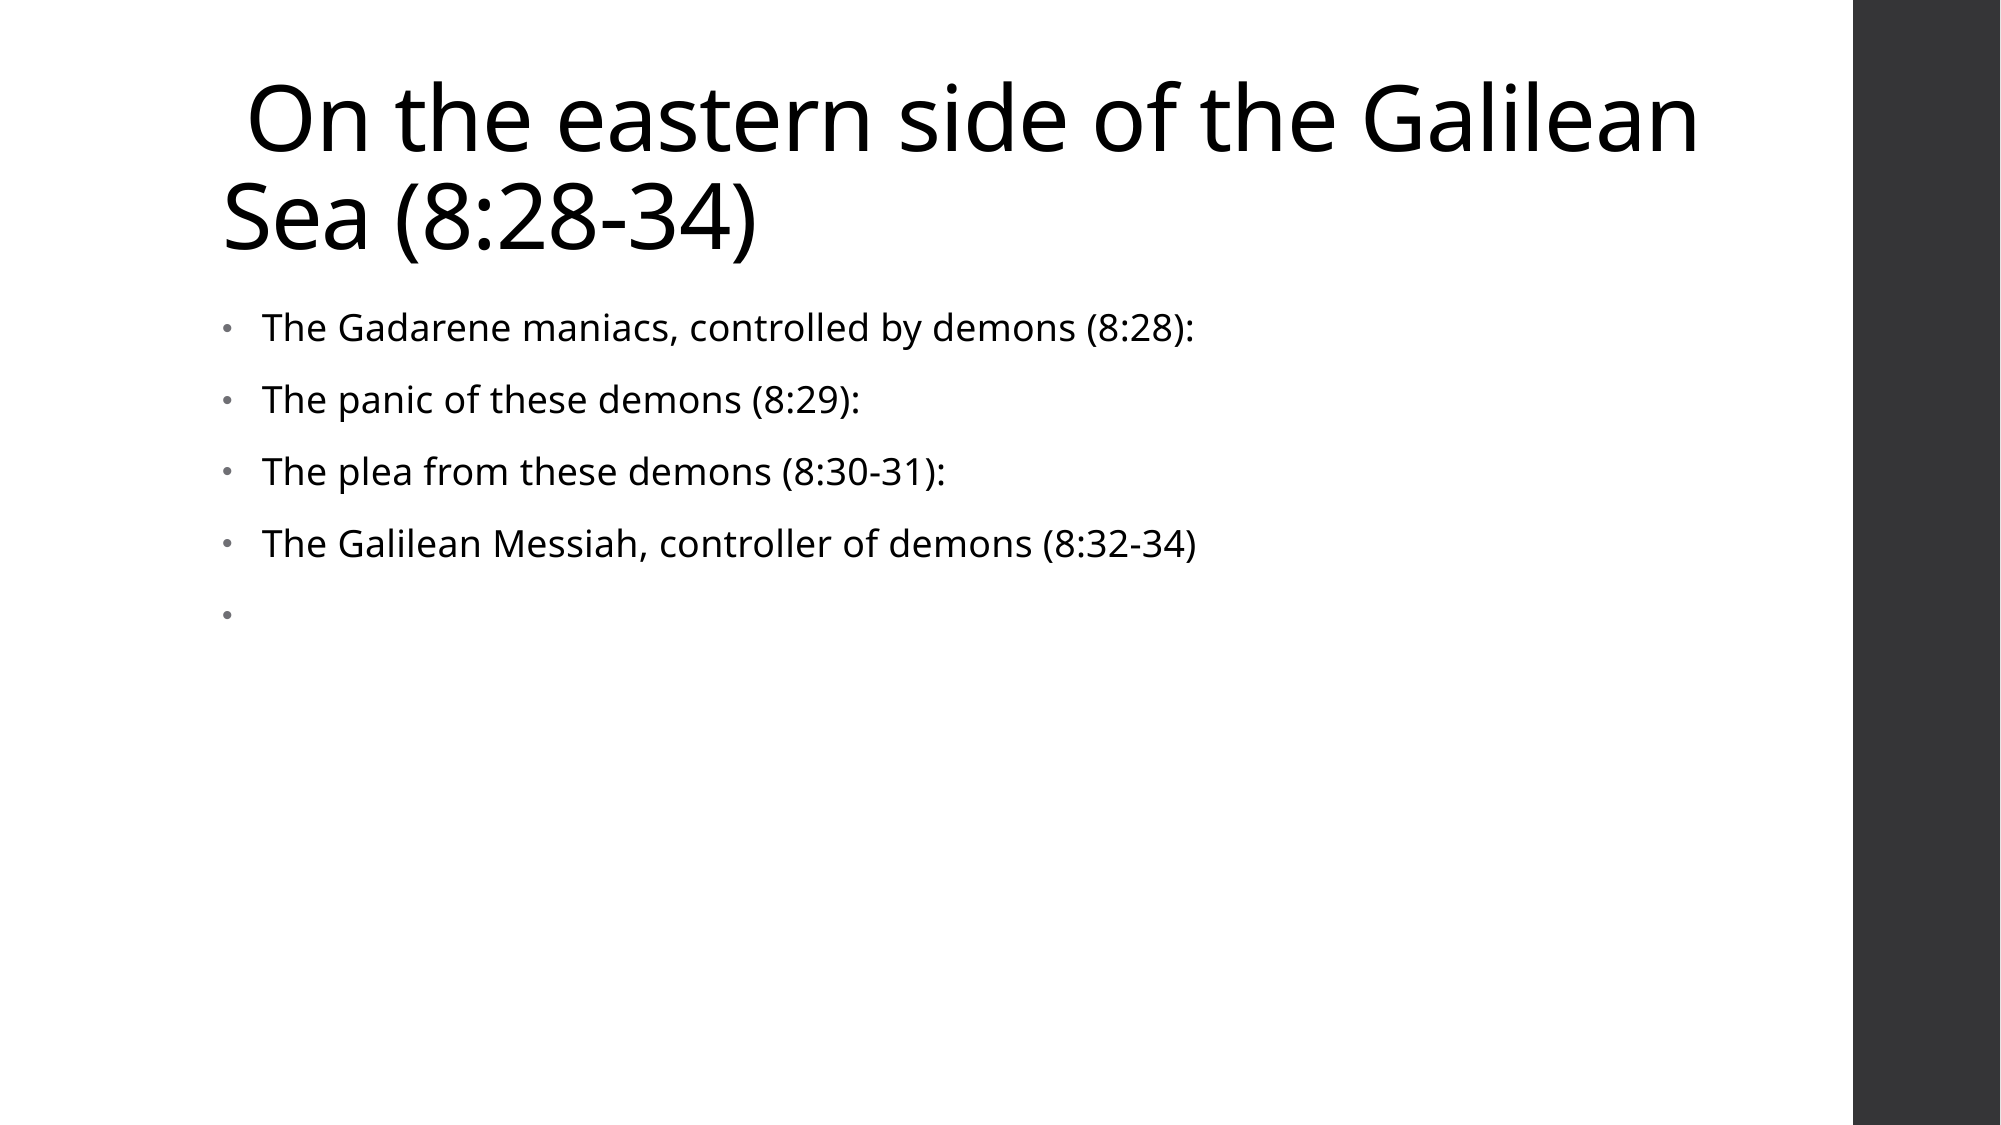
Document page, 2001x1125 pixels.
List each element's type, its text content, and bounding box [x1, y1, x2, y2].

title On the eastern side of the Galilean Sea (8:28-34) [206, 60, 1797, 278]
list The Gadarene maniacs, controlled by demons (8:28): The panic of these demons (8:29): The plea from these demons (8:30-31): The Galilean Messiah, controller of demons (8:32-34) [206, 299, 1617, 1014]
